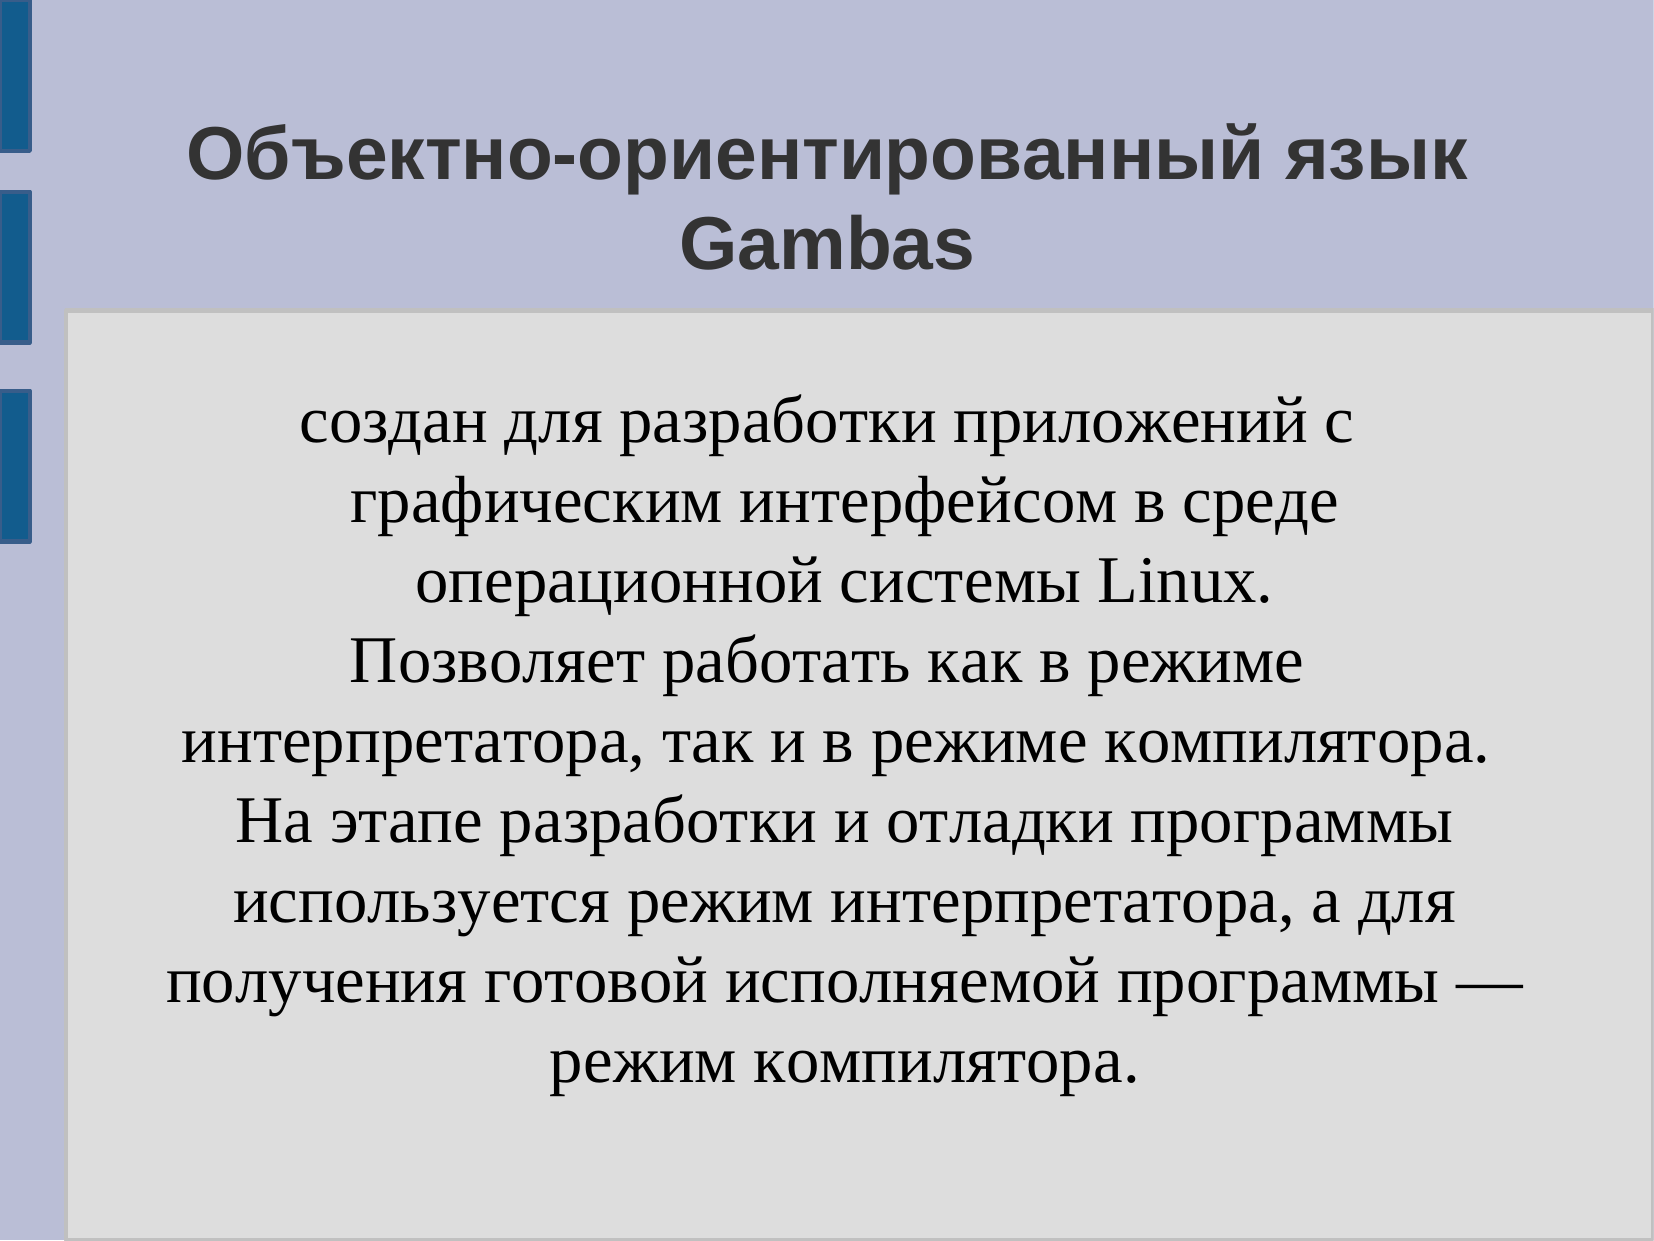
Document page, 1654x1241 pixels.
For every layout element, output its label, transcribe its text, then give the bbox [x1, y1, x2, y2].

title Объектно-ориентированный язык Gambas [121, 91, 1534, 299]
subtitle создан для разработки приложений с графическим интерфейсом в среде операционной системы Linux. Позволяет работать как в режиме интерпретатора, так и в режиме компилятора. На этапе разработки и отладки программы используется режим интерпретатора, а для получения готовой исполняемой программы — режим компилятора. [121, 307, 1534, 1164]
